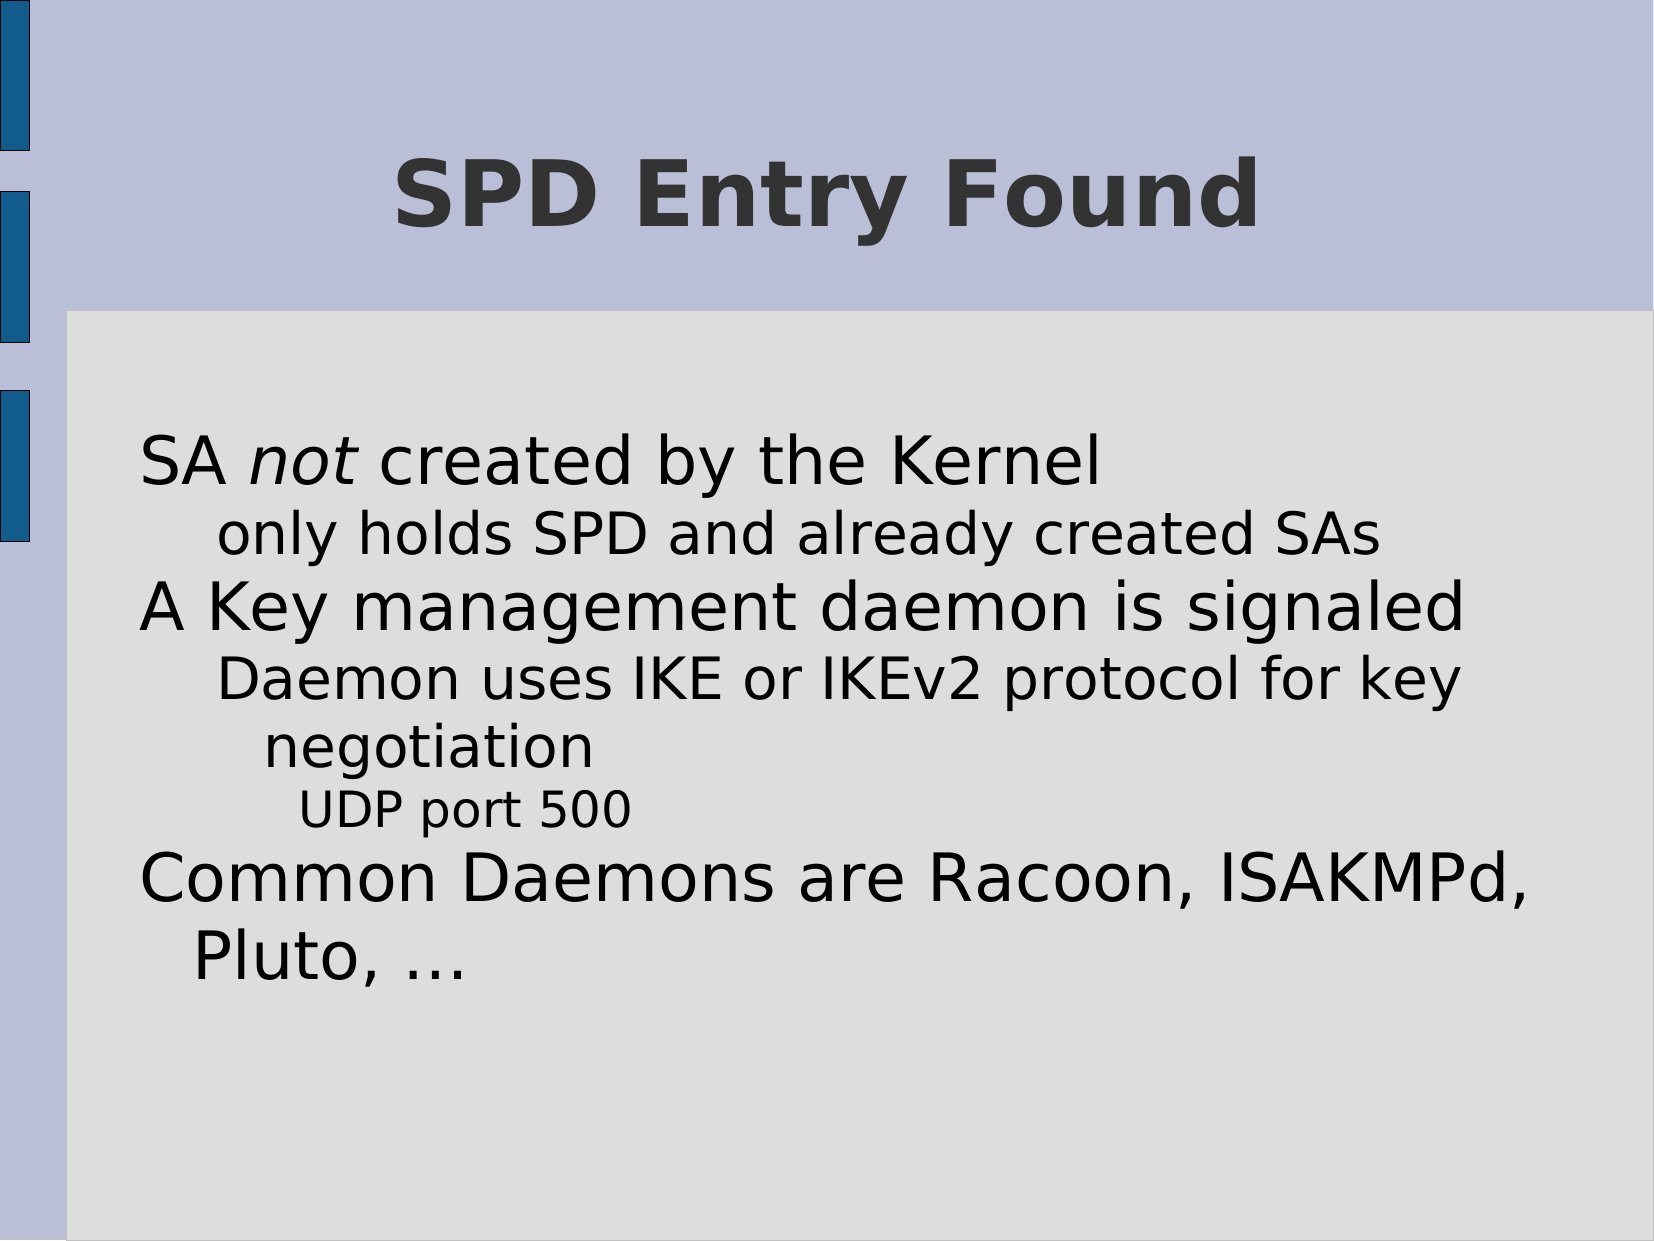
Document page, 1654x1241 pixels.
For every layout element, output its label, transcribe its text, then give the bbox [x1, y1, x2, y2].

list SA not created by the Kernel only holds SPD and already created SAs A Key management daemon is signaled Daemon uses IKE or IKEv2 protocol for key negotiation UDP port 500 Common Daemons are Racoon, ISAKMPd, Pluto, … [121, 344, 1534, 1126]
title SPD Entry Found [121, 91, 1534, 299]
